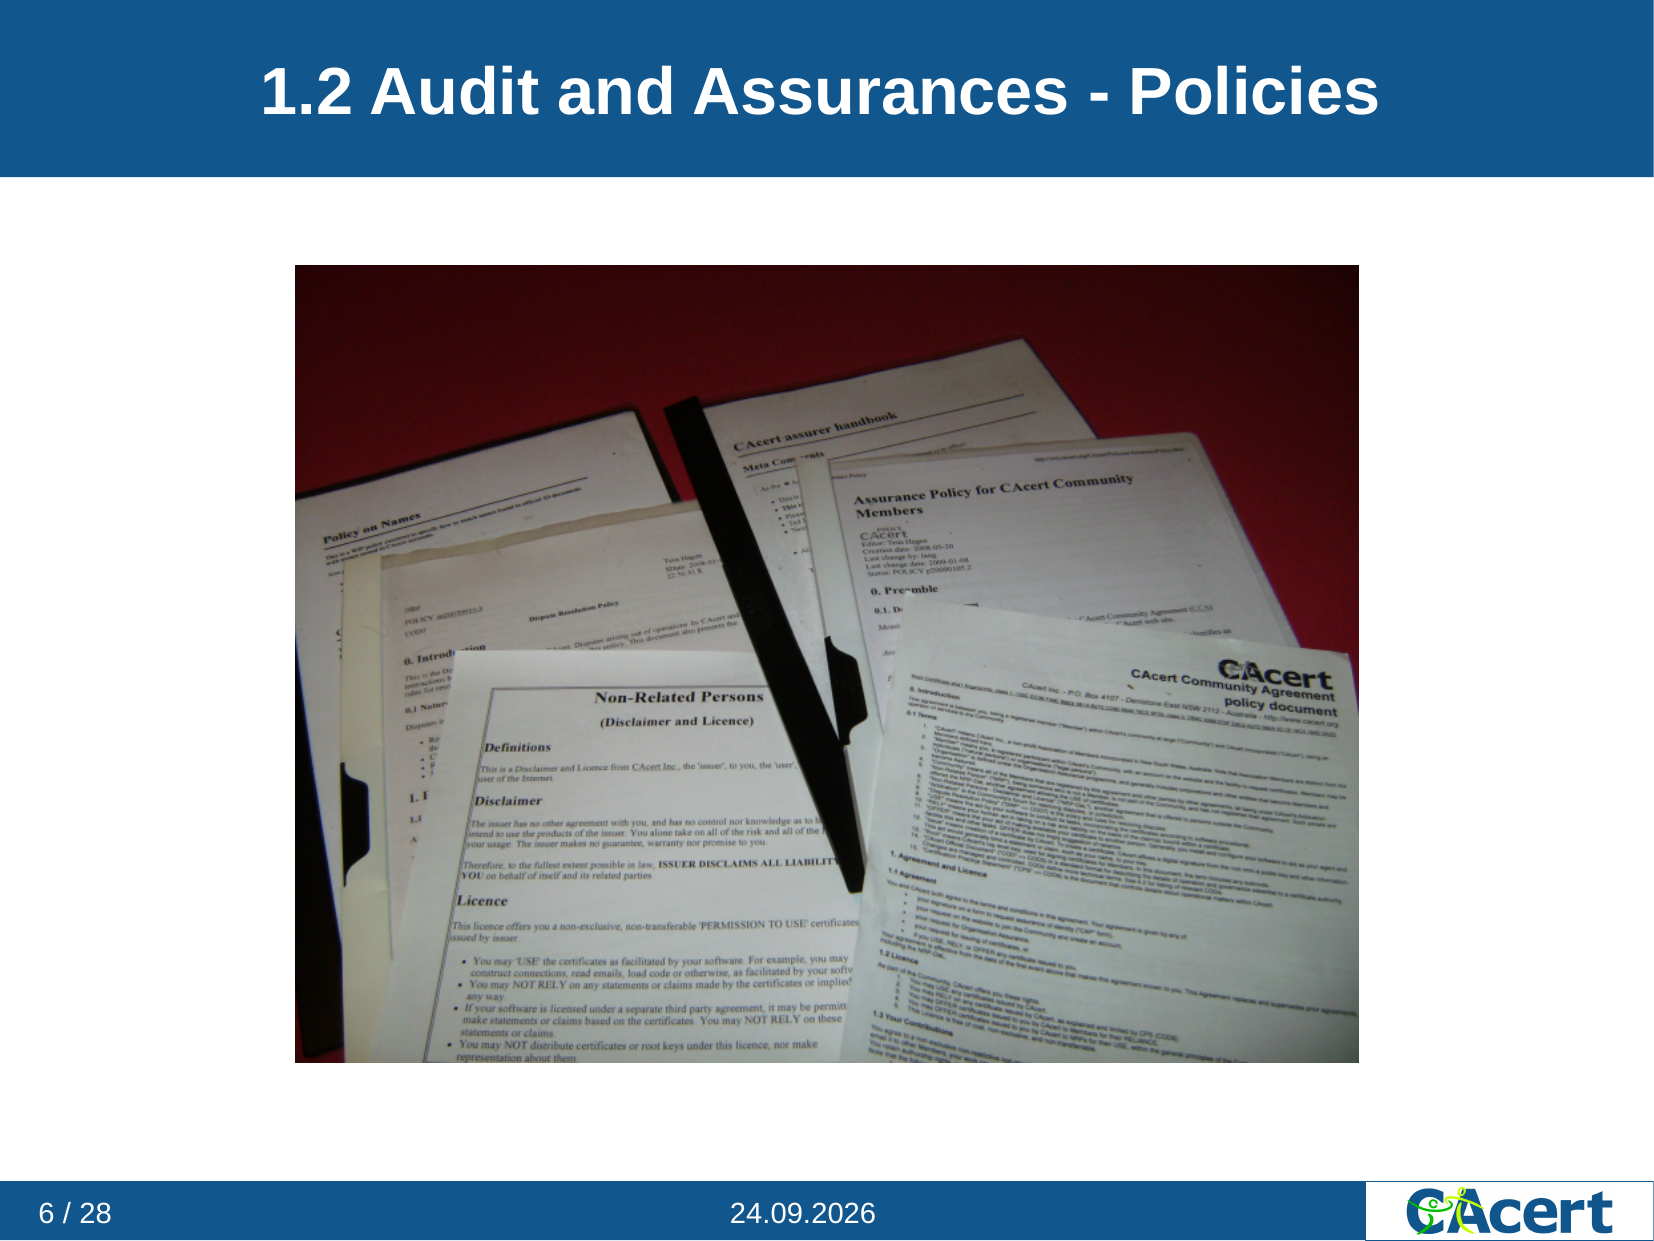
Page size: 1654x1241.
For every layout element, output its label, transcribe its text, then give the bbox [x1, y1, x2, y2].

picture [295, 265, 1359, 1063]
picture [1406, 1186, 1613, 1235]
title 1.2 Audit and Assurances - Policies [76, 17, 1565, 166]
